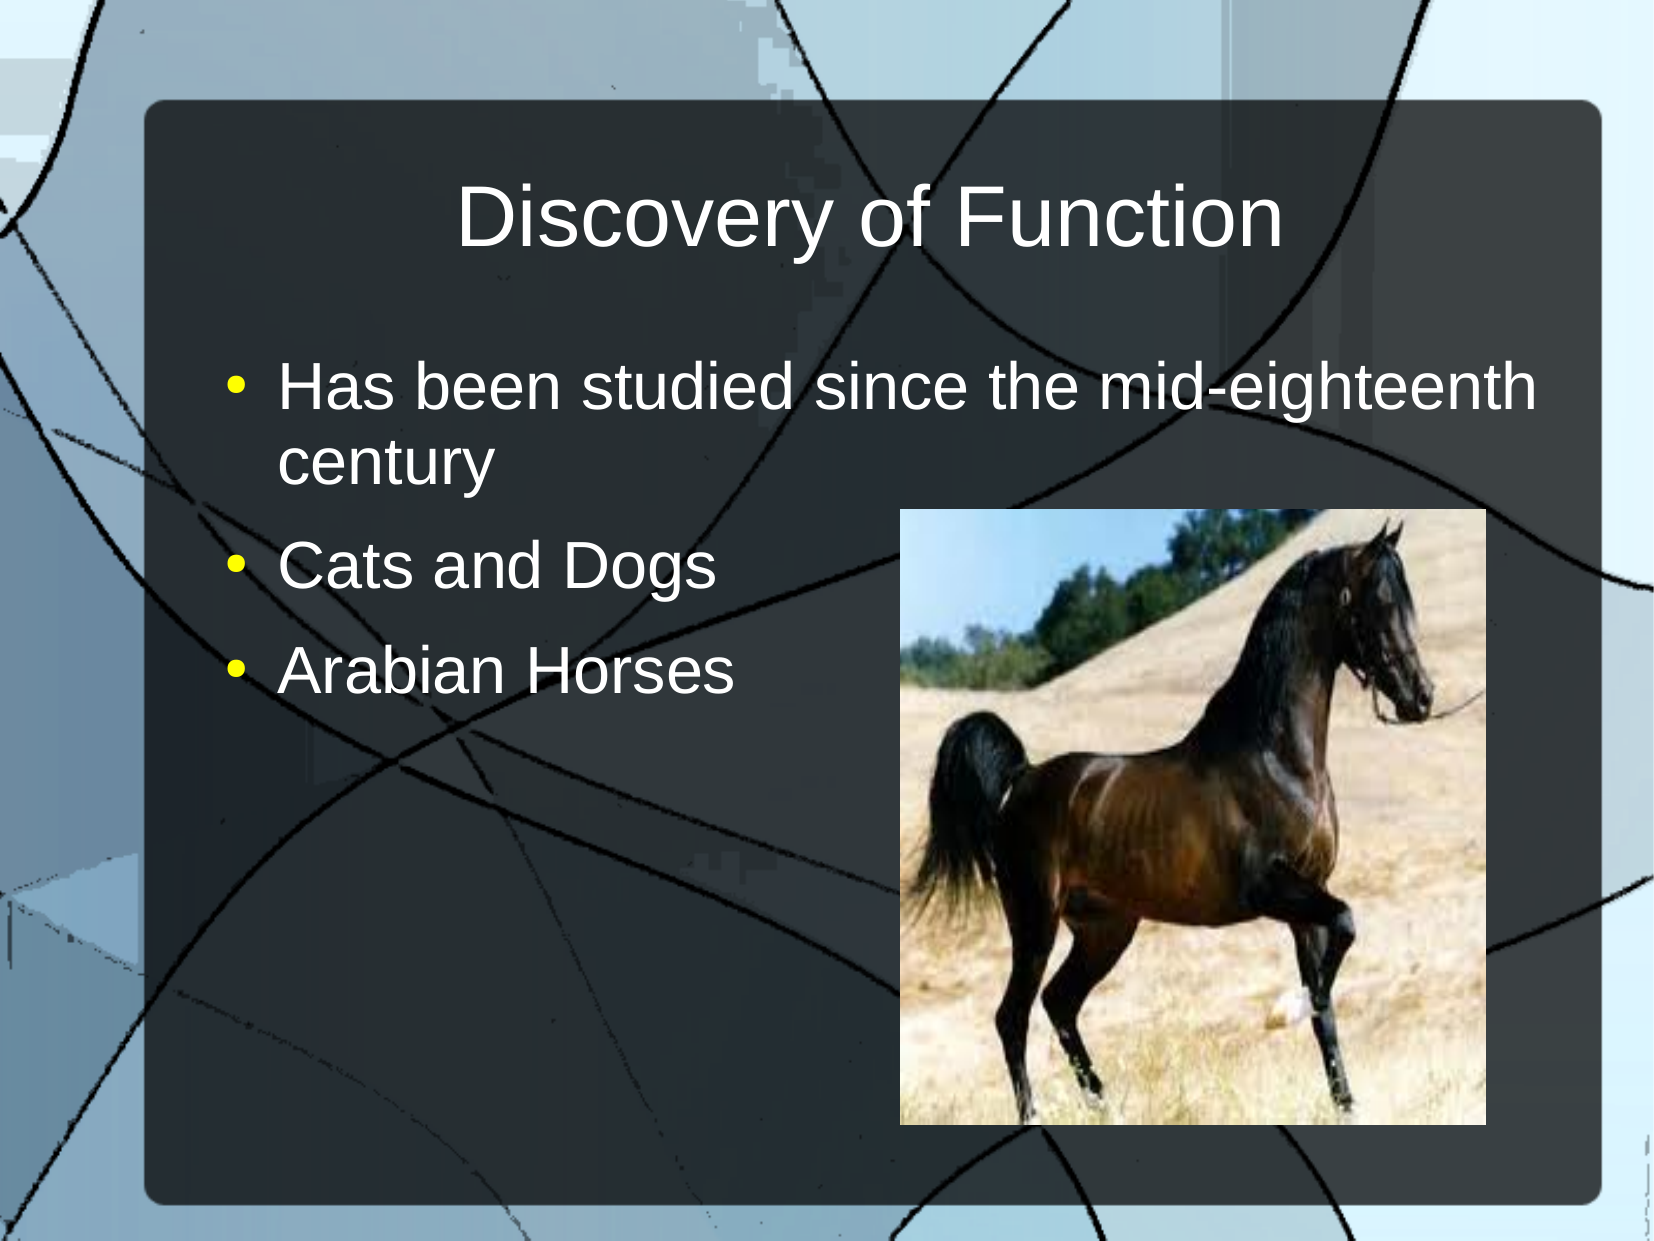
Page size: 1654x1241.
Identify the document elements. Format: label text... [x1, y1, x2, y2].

list Has been studied since the mid-eighteenth century Cats and Dogs Arabian Horses [206, 349, 1571, 1034]
title Discovery of Function [159, 108, 1583, 325]
picture [0, 0, 1654, 1241]
